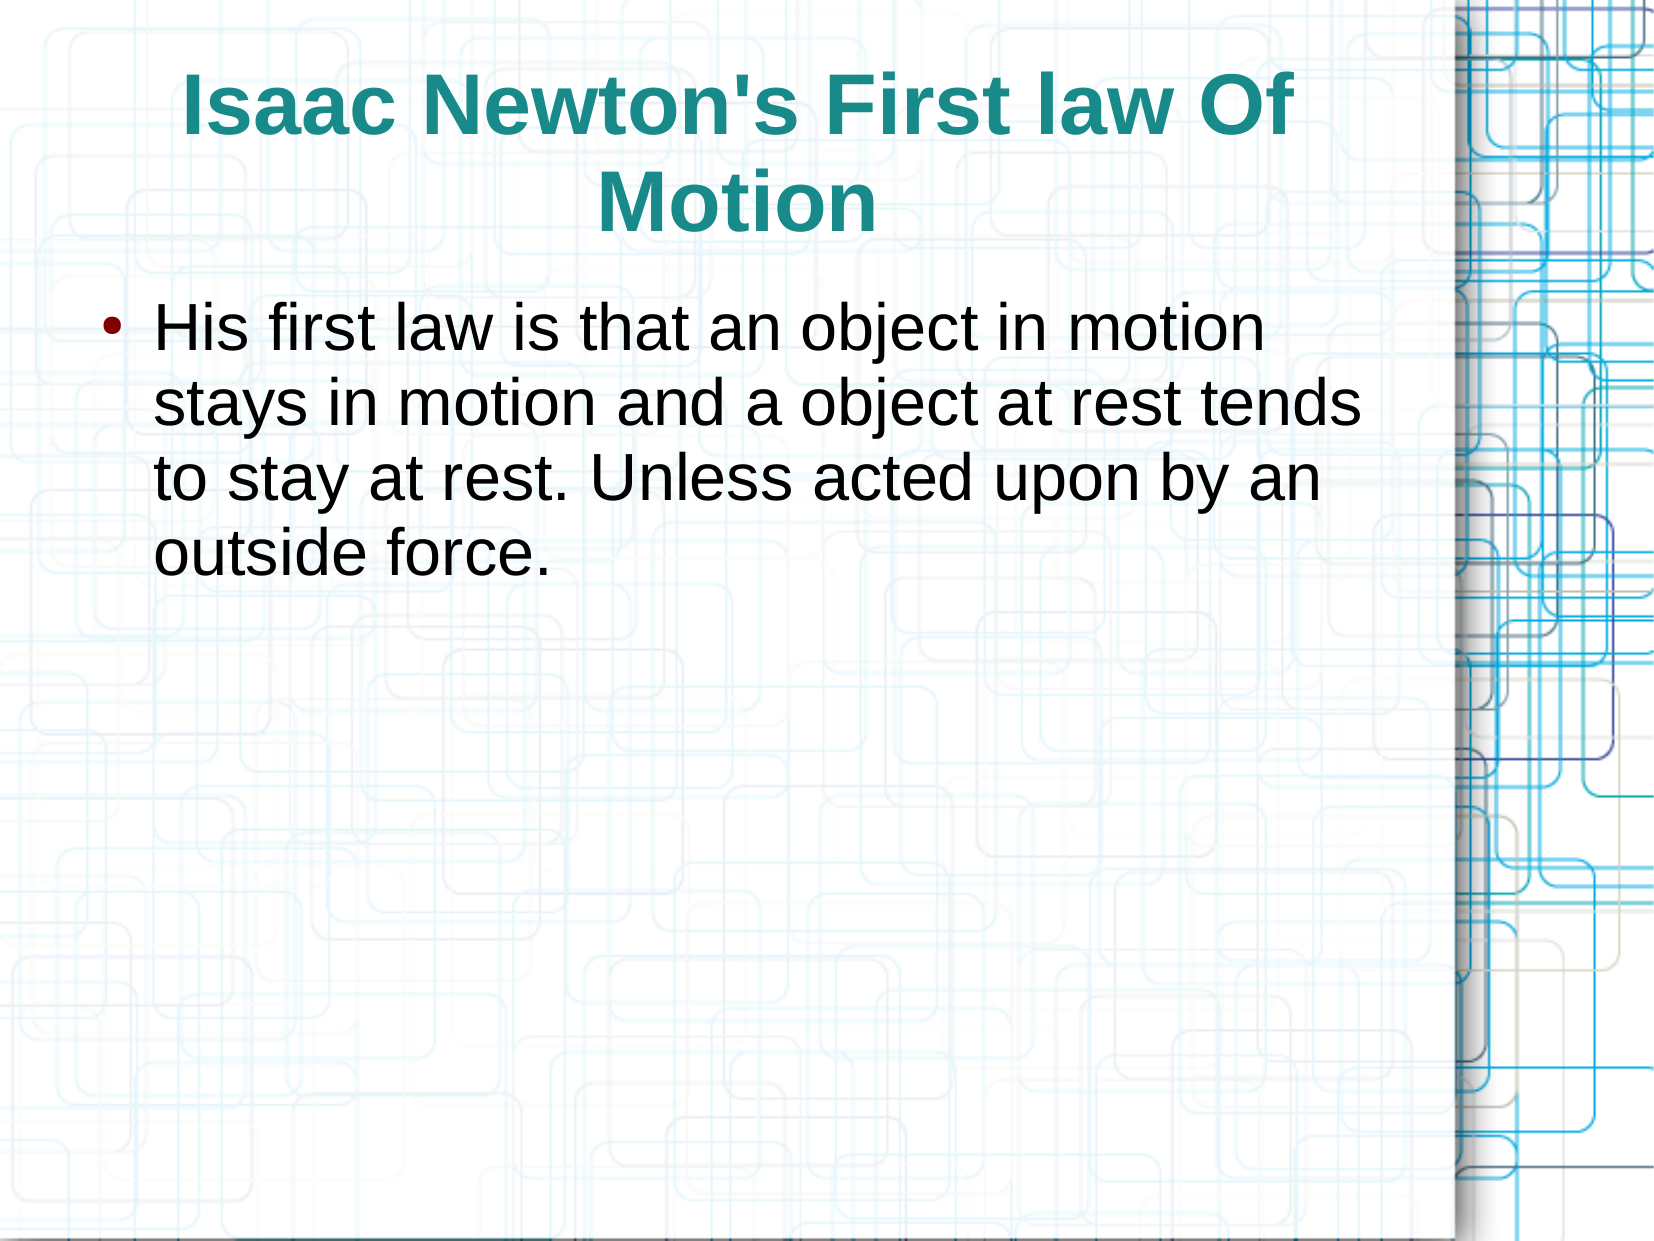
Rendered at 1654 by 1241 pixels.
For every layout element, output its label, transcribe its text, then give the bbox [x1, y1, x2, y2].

title Isaac Newton's First law Of Motion [59, 49, 1418, 257]
picture [0, 0, 1654, 1241]
list His first law is that an object in motion stays in motion and a object at rest tends to stay at rest. Unless acted upon by an outside force. [82, 290, 1418, 1109]
